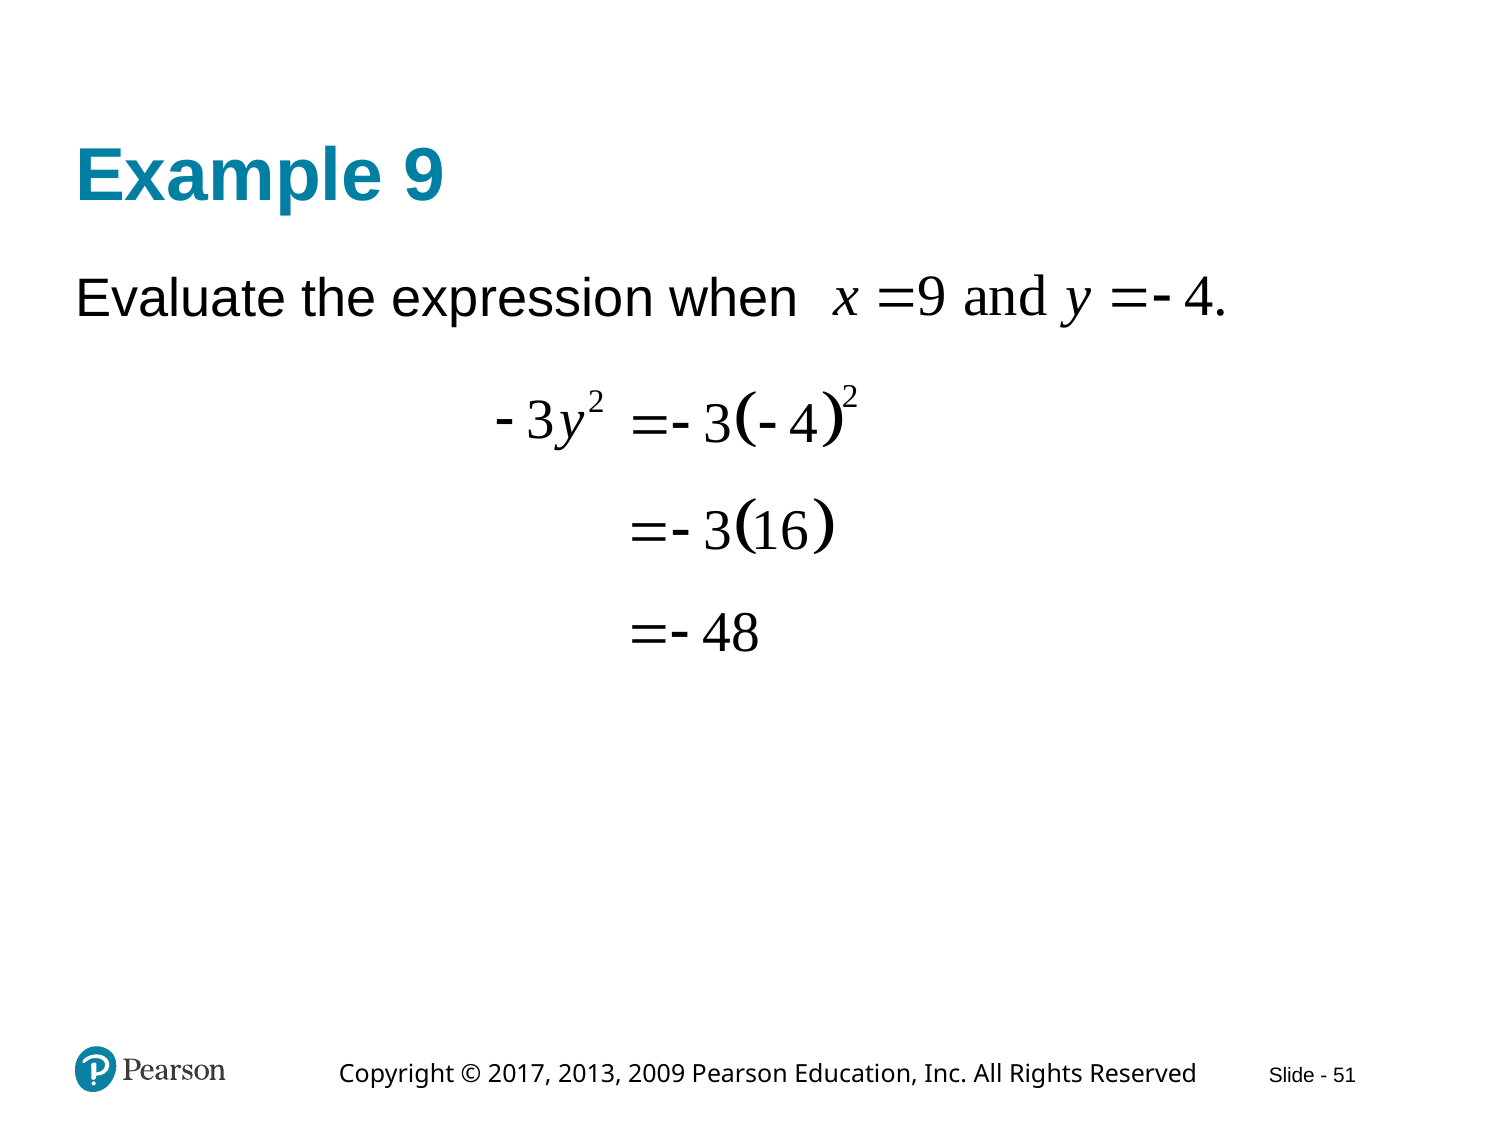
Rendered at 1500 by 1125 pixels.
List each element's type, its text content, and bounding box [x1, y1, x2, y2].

chart [623, 375, 863, 469]
chart [491, 381, 610, 457]
title Example 9 [75, 35, 1425, 216]
list Evaluate the expression when [75, 262, 826, 331]
chart [826, 268, 1230, 335]
chart [622, 605, 762, 659]
chart [622, 494, 834, 576]
